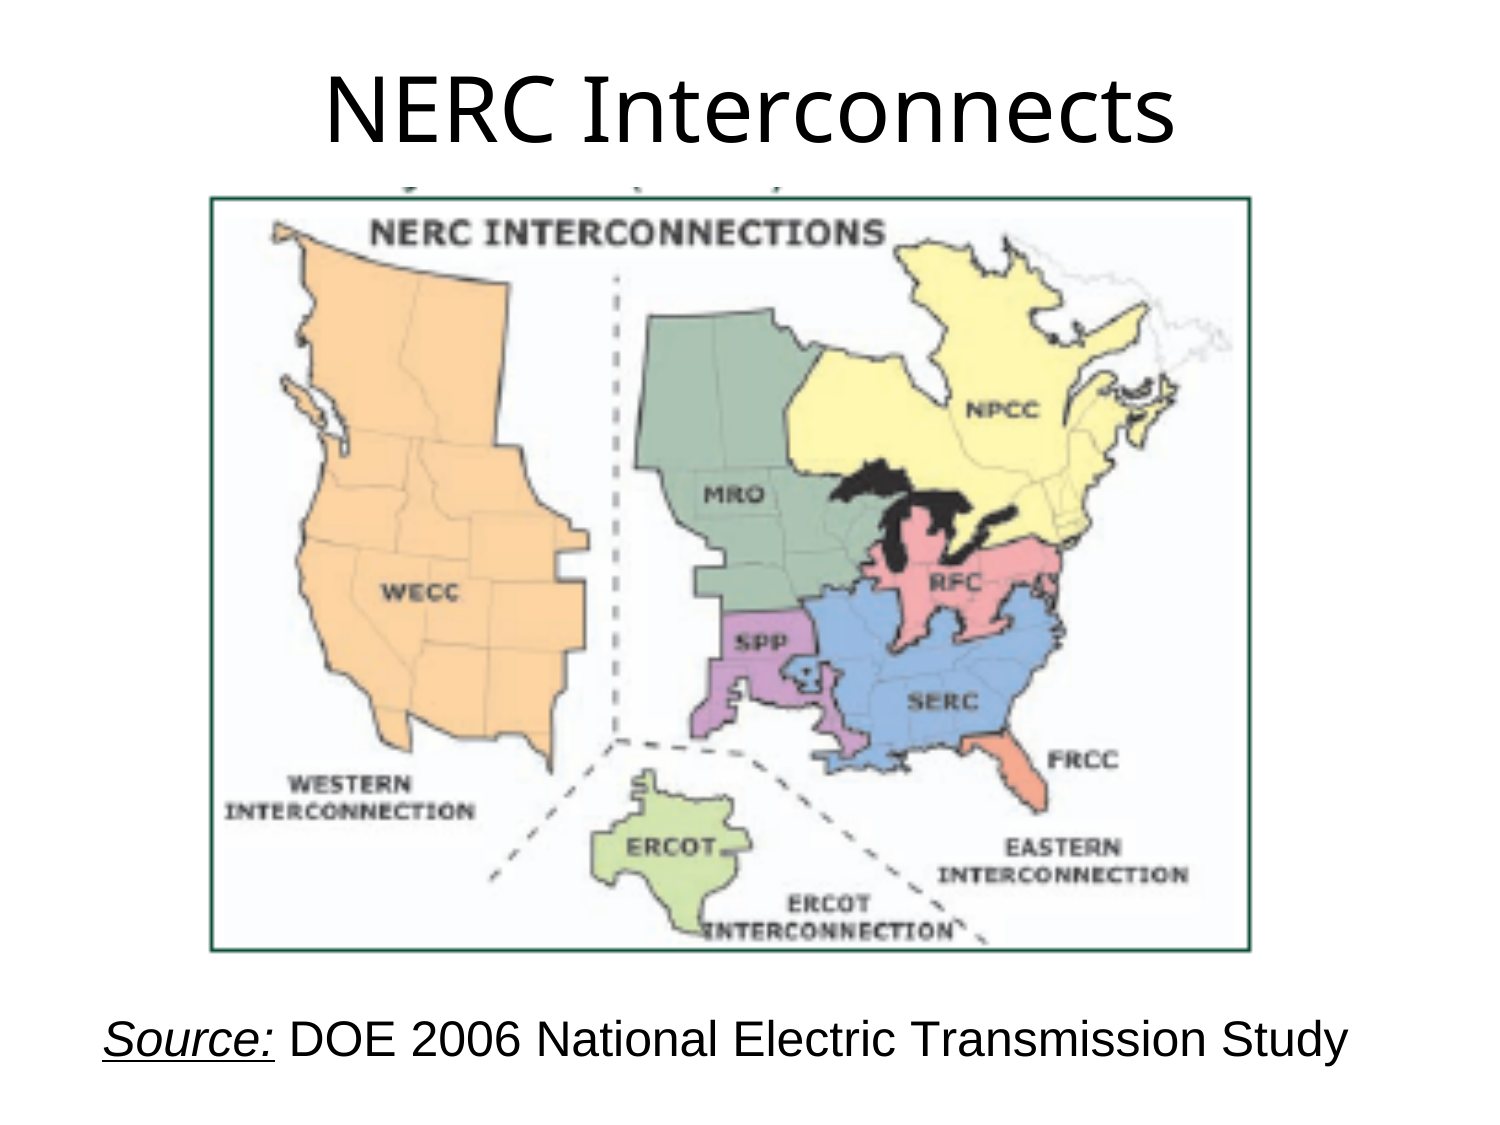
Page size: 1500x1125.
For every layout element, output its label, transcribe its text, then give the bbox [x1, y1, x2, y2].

text_box Source: DOE 2006 National Electric Transmission Study [87, 999, 1401, 1075]
title NERC Interconnects [75, 12, 1426, 201]
picture [200, 187, 1257, 957]
